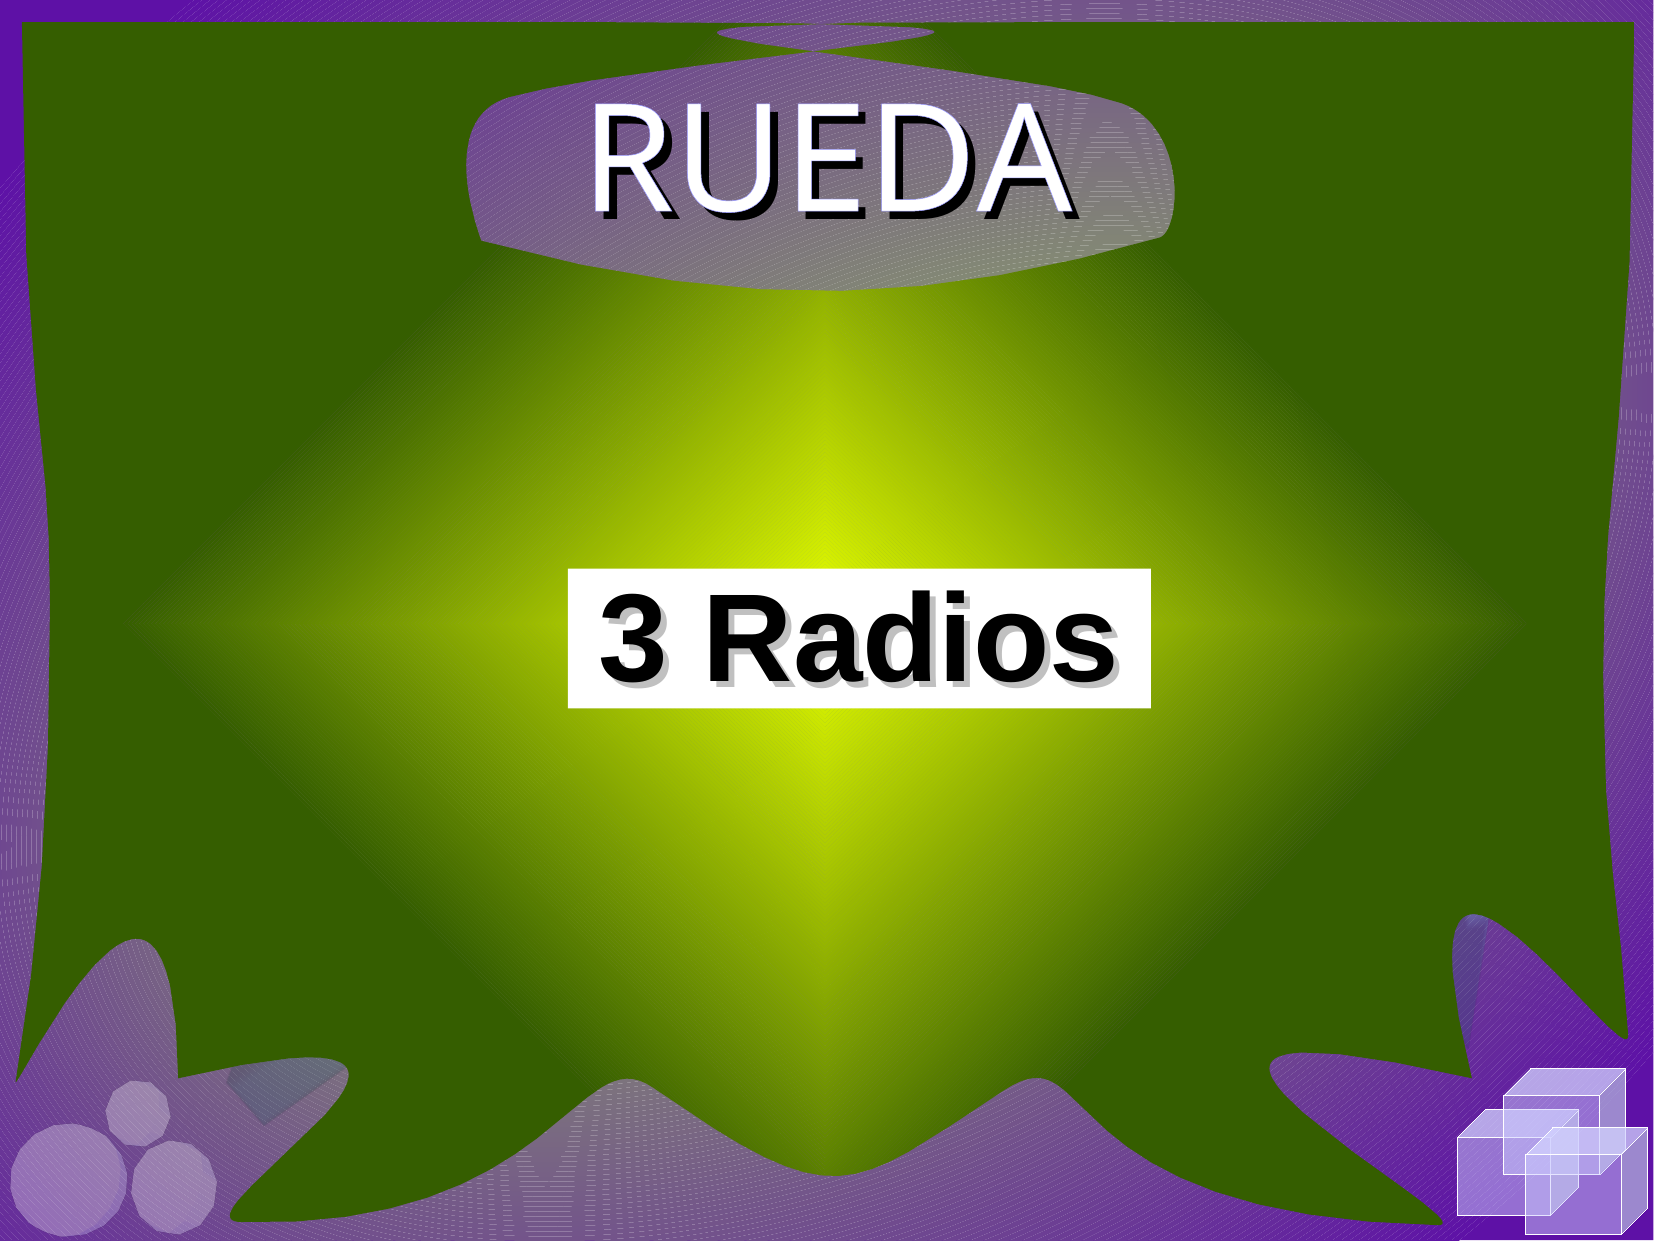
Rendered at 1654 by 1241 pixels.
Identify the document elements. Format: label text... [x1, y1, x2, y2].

title 3 Radios [567, 568, 1151, 709]
title RUEDA [82, 47, 1571, 259]
text_box [15, 21, 1635, 1226]
